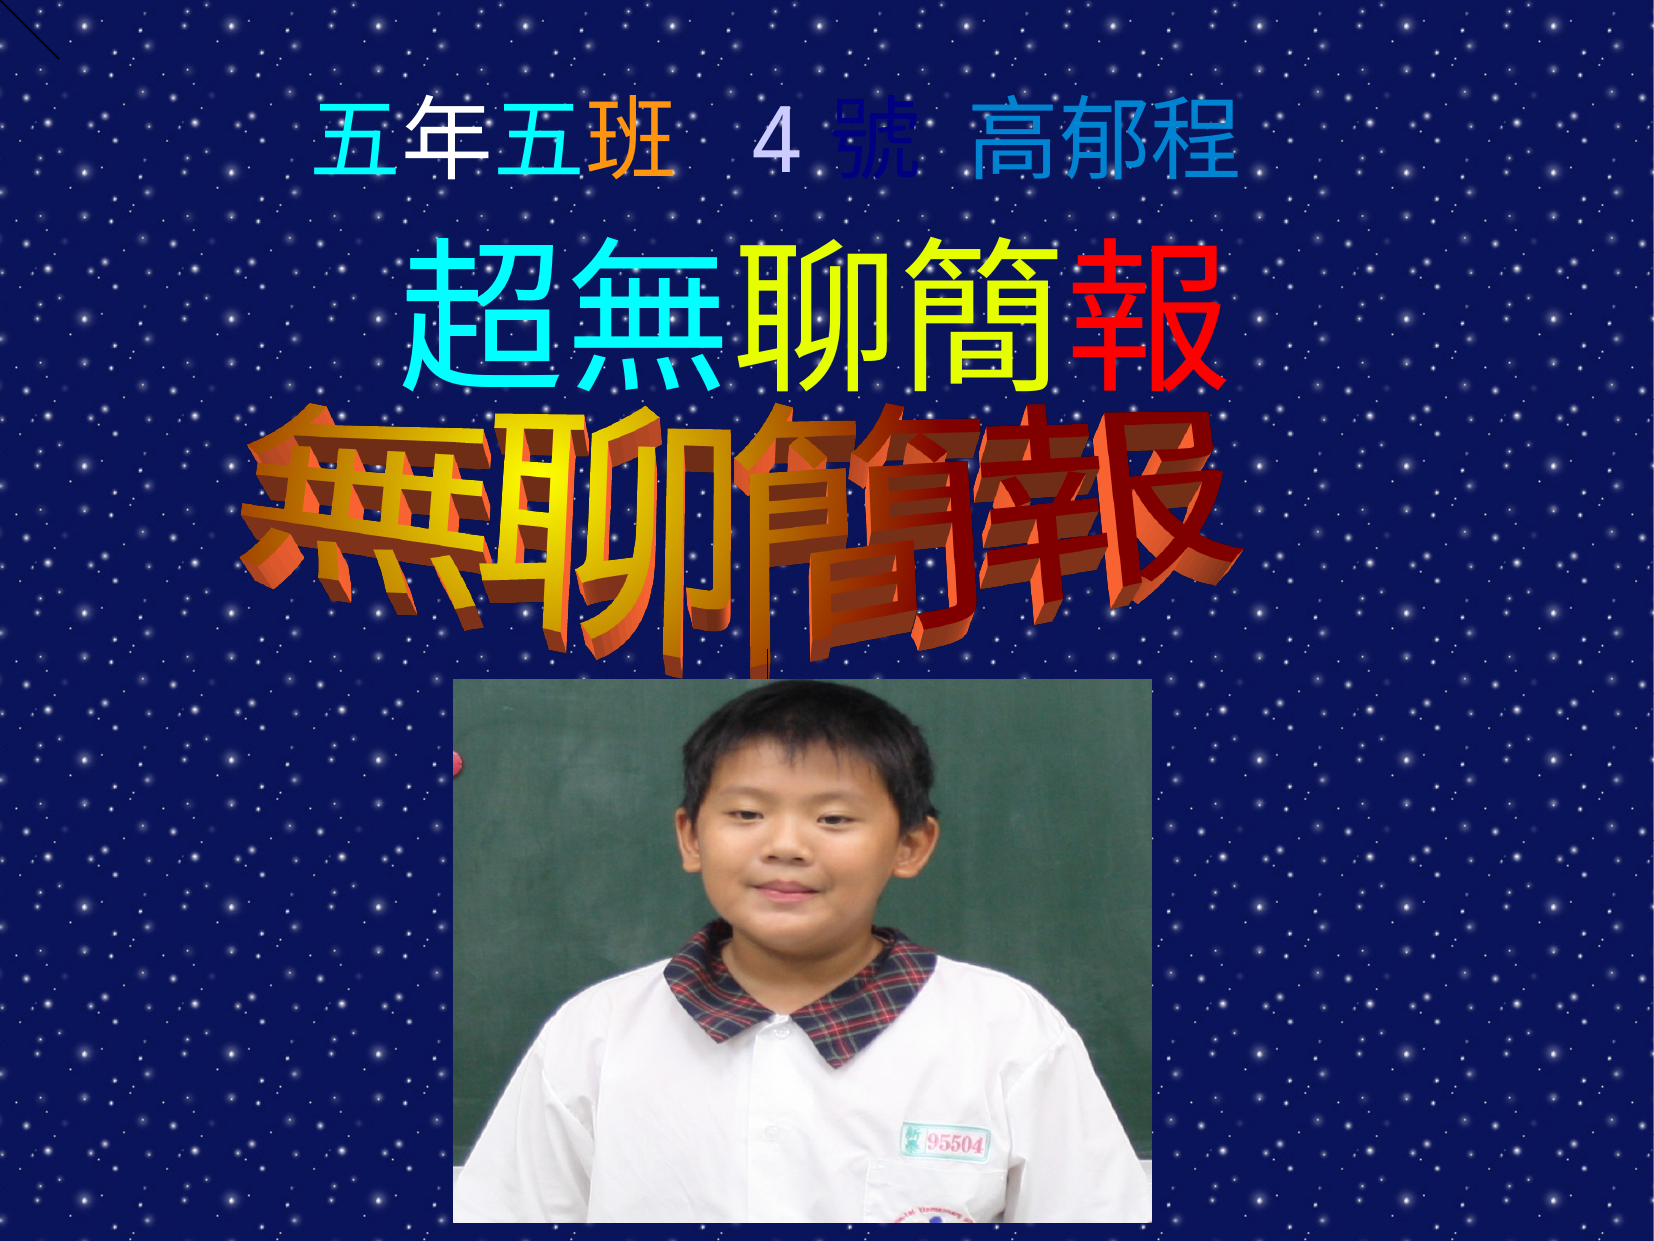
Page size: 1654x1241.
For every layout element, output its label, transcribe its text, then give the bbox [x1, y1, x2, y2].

text_box 超無聊簡報 [383, 177, 1388, 393]
picture [0, 0, 1654, 1241]
text_box 五年五班 4號 高郁程 [295, 59, 1654, 184]
